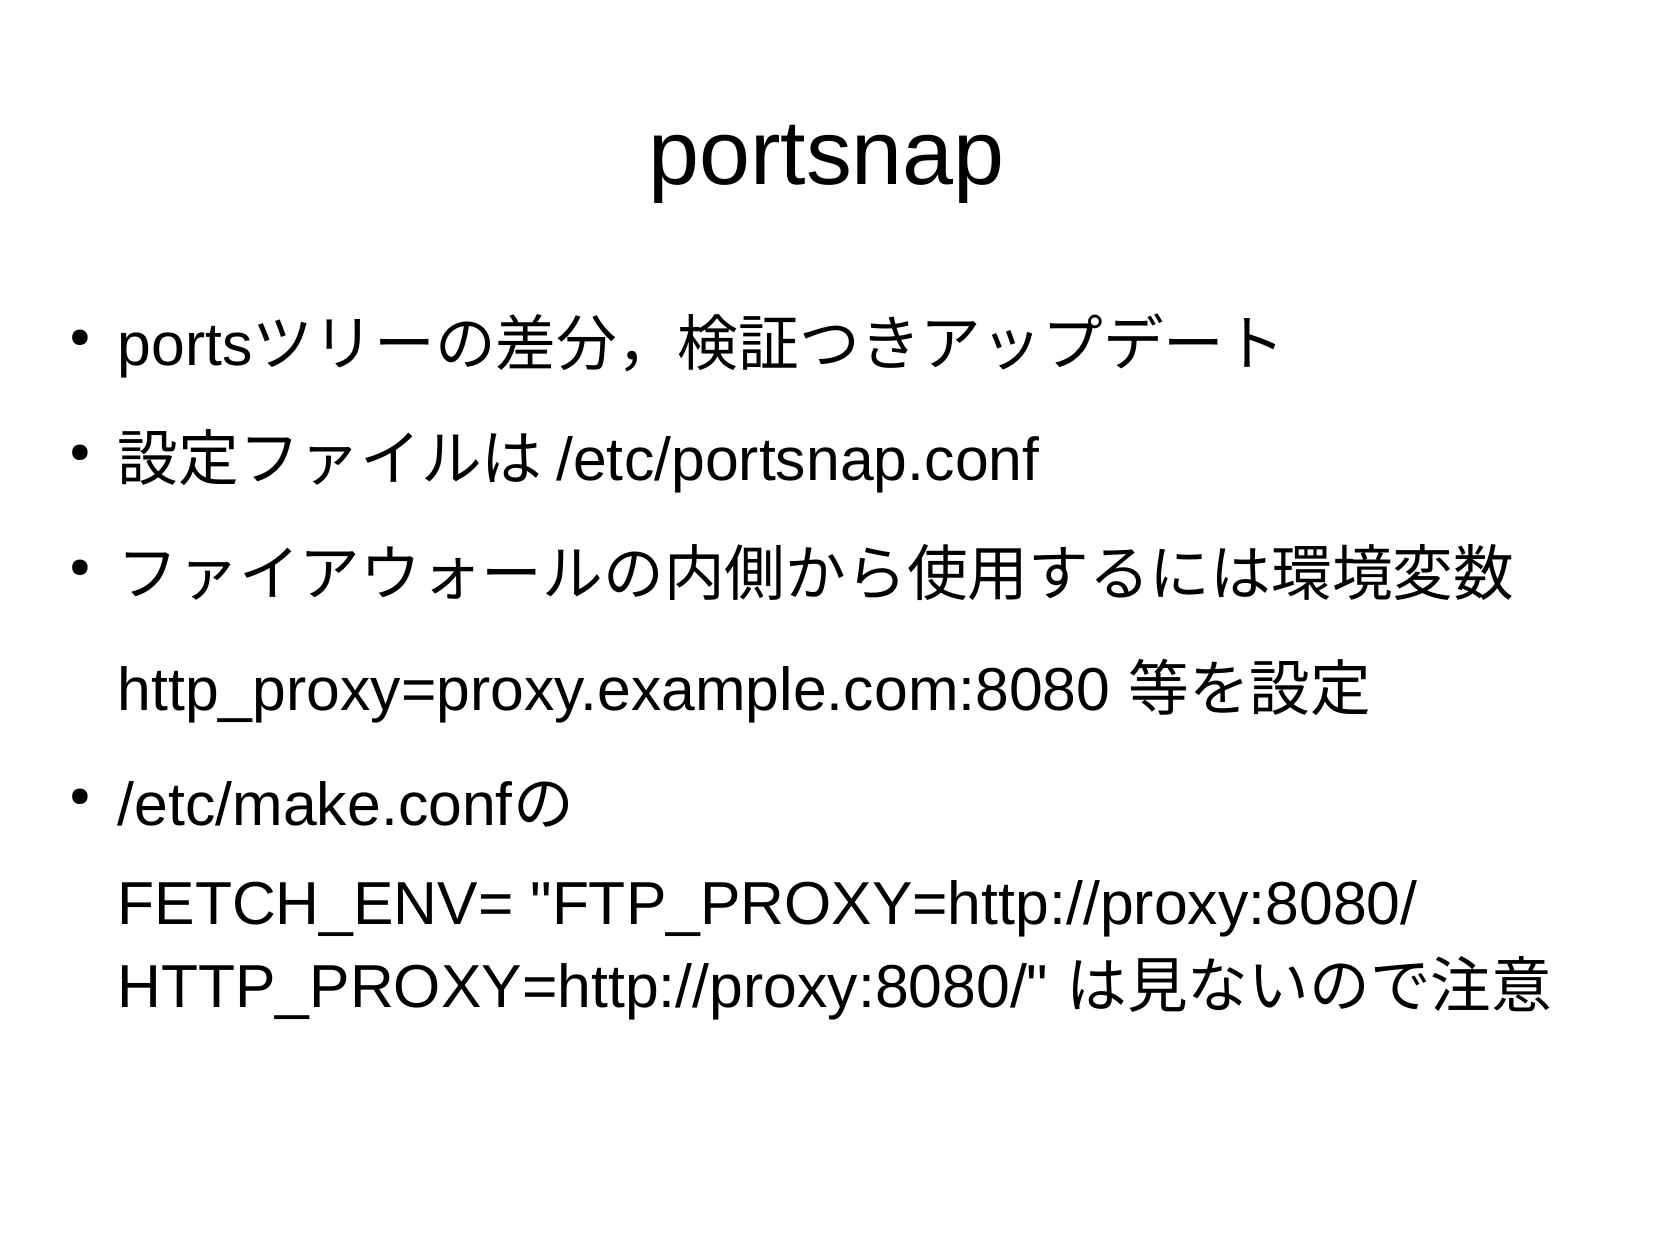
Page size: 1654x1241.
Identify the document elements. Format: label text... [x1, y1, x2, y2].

list portsツリーの差分，検証つきアップデート 設定ファイルは /etc/portsnap.conf ファイアウォールの内側から使用するには環境変数 http_proxy=proxy.example.com:8080 等を設定 /etc/make.confの FETCH_ENV= "FTP_PROXY=http://proxy:8080/ HTTP_PROXY=http://proxy:8080/" は見ないので注意 [53, 295, 1601, 1134]
title portsnap [82, 49, 1571, 257]
